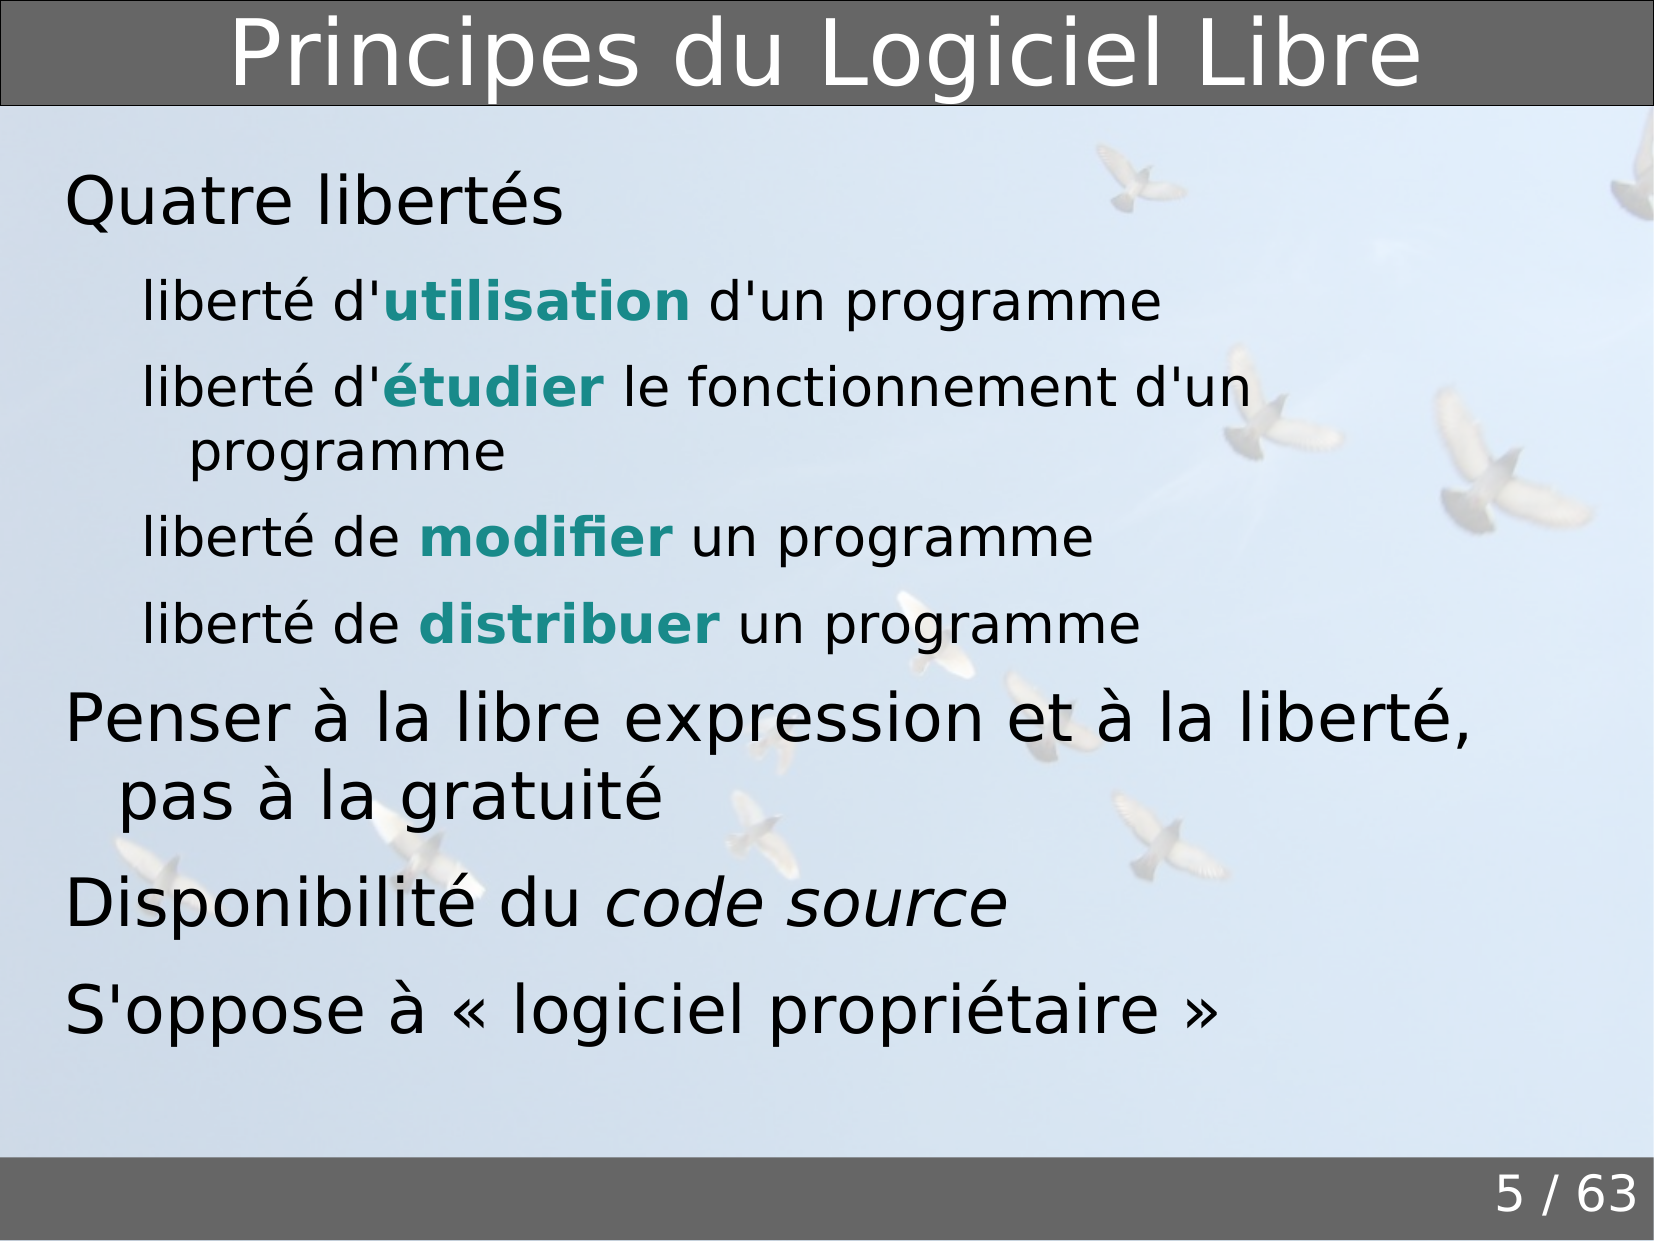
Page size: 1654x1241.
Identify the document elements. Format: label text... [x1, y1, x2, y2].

list Quatre libertés liberté d'utilisation d'un programme liberté d'étudier le fonctionnement d'un programme liberté de modifier un programme liberté de distribuer un programme Penser à la libre expression et à la liberté, pas à la gratuité Disponibilité du code source S'oppose à « logiciel propriétaire » [46, 162, 1585, 1050]
title Principes du Logiciel Libre [0, 0, 1654, 108]
